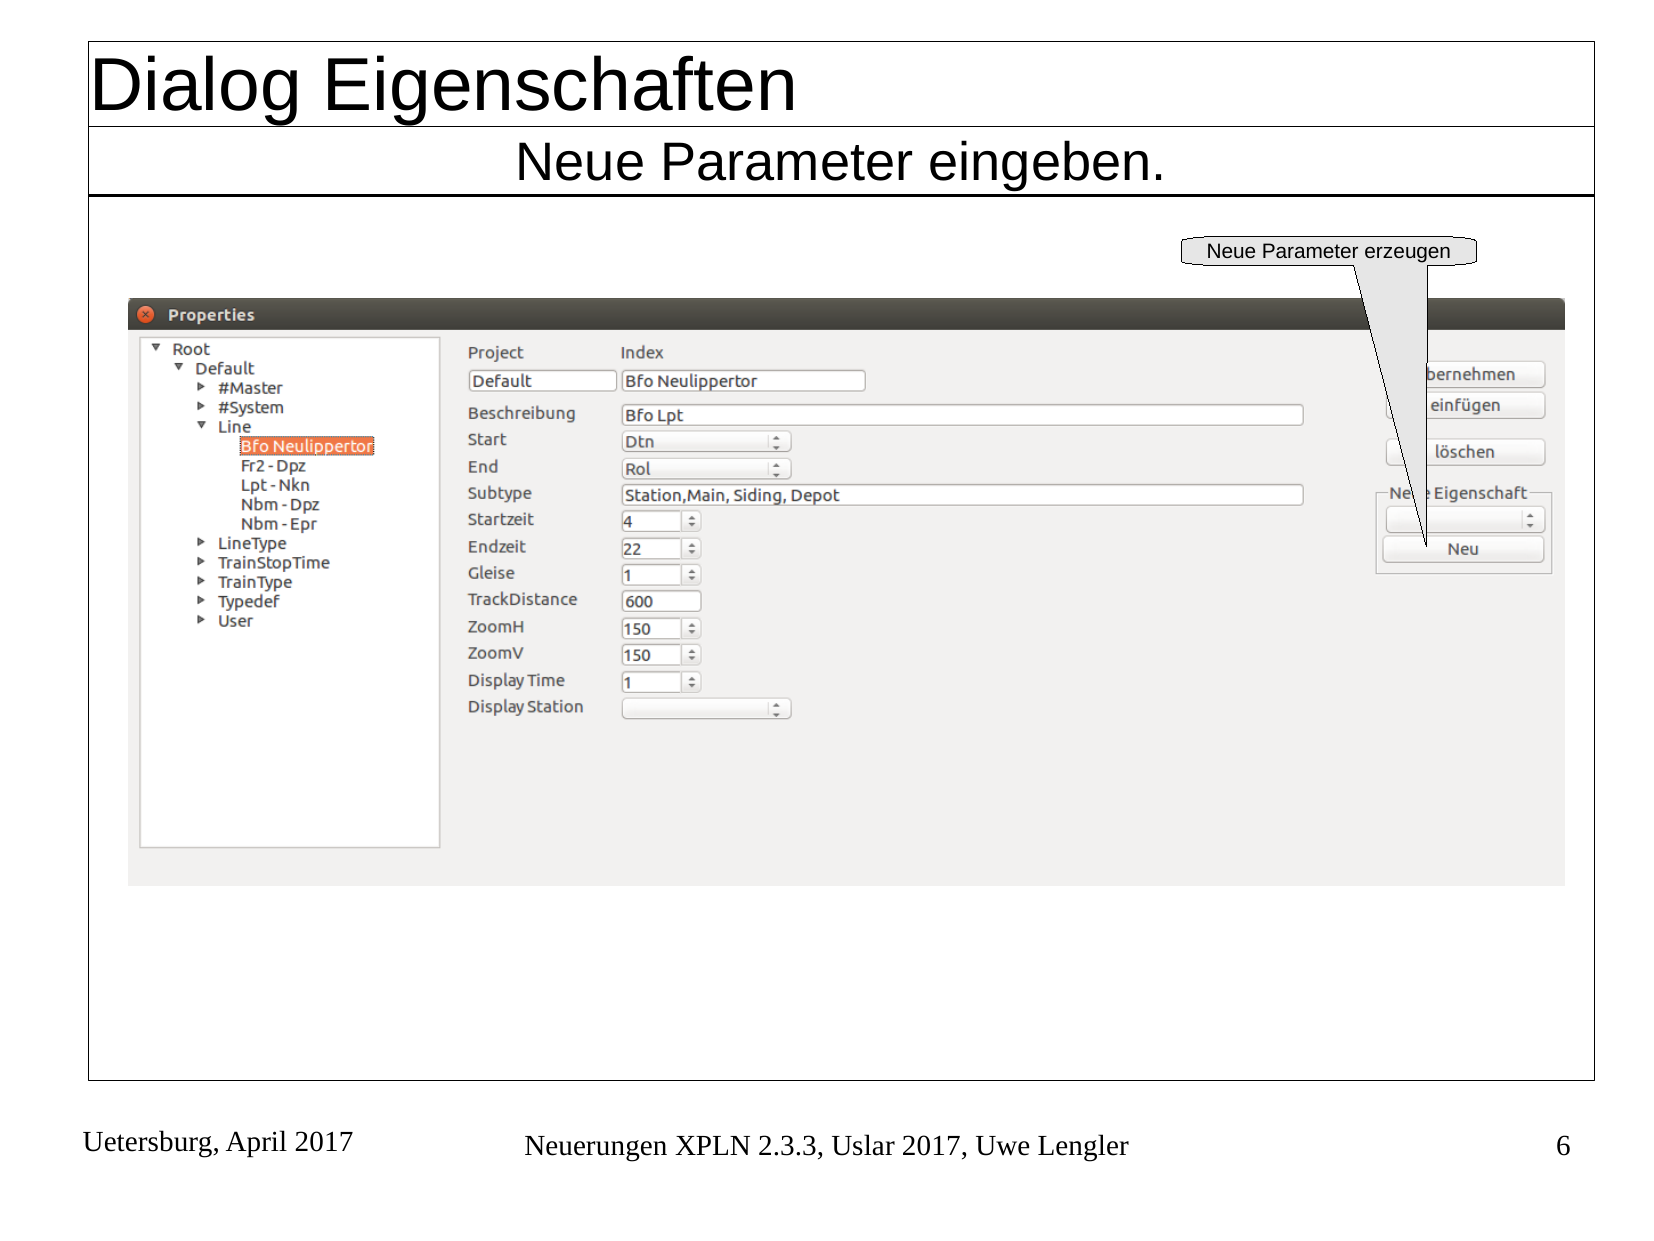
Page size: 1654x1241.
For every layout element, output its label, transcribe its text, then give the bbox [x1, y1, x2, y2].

title Neue Parameter eingeben. [88, 126, 1595, 194]
text_box Neue Parameter erzeugen [1181, 236, 1477, 547]
picture [128, 298, 1565, 886]
title Dialog Eigenschaften [88, 41, 1595, 126]
